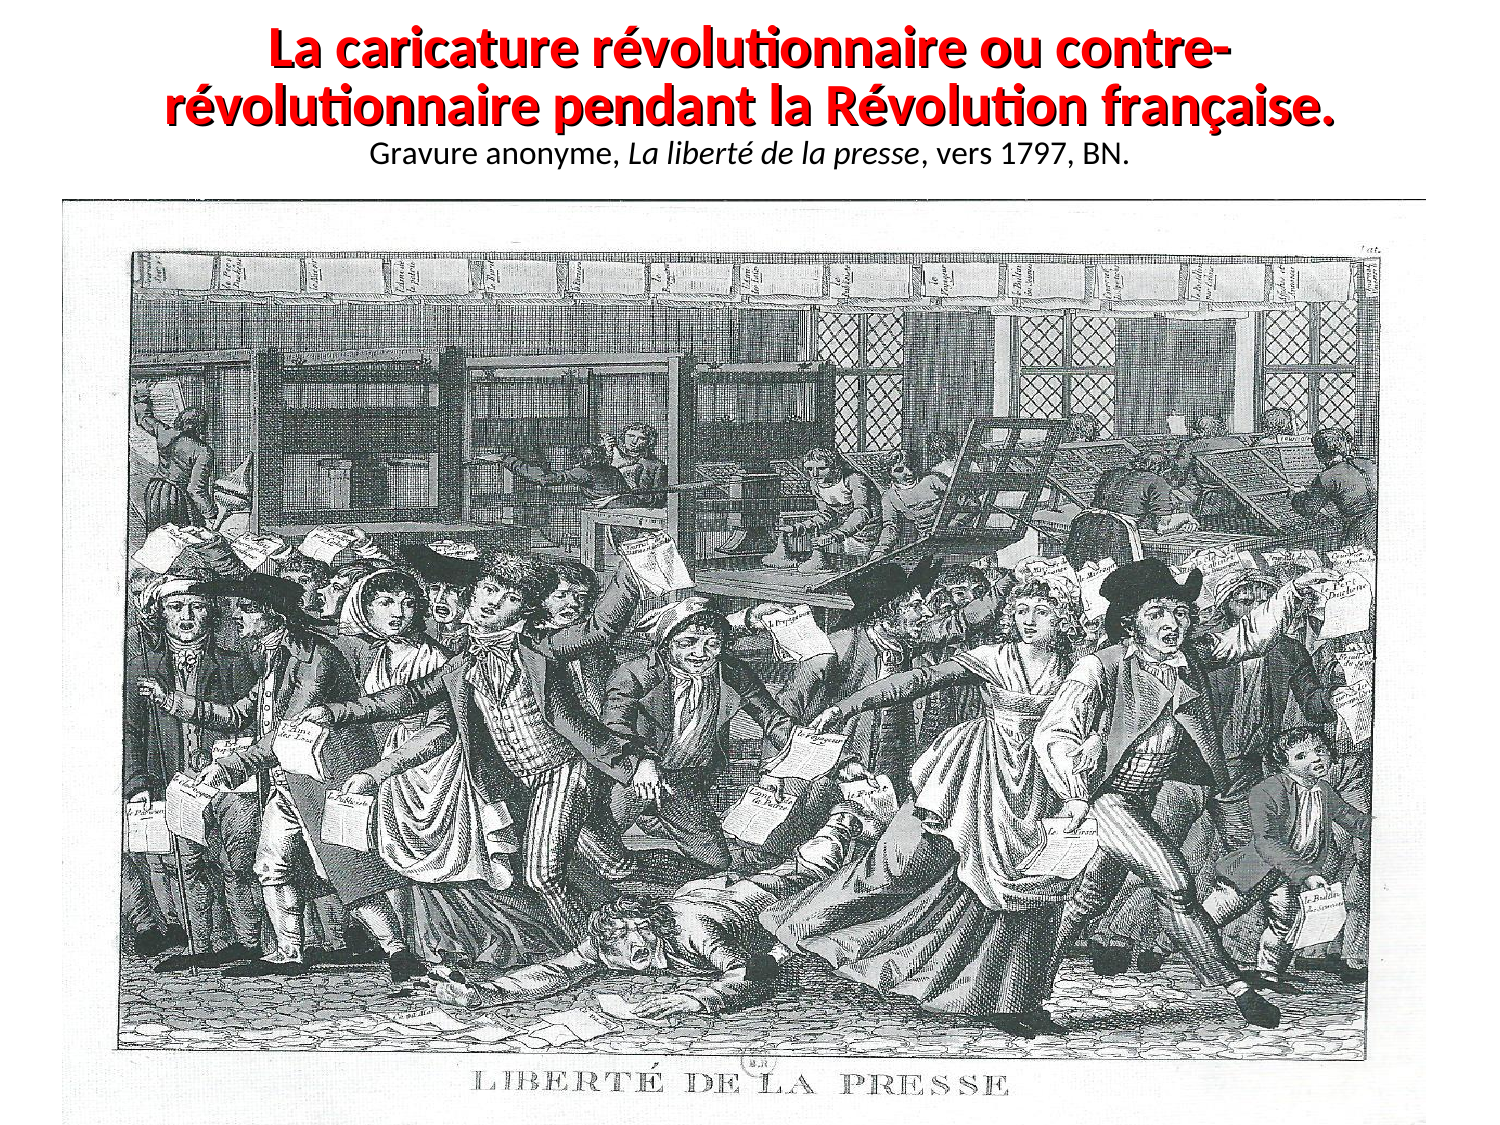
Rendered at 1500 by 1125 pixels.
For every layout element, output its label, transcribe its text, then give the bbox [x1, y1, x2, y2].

picture [62, 199, 1426, 1125]
text_box La caricature révolutionnaire ou contre-révolutionnaire pendant la Révolution française. Gravure anonyme, La liberté de la presse, vers 1797, BN. [75, 0, 1426, 196]
